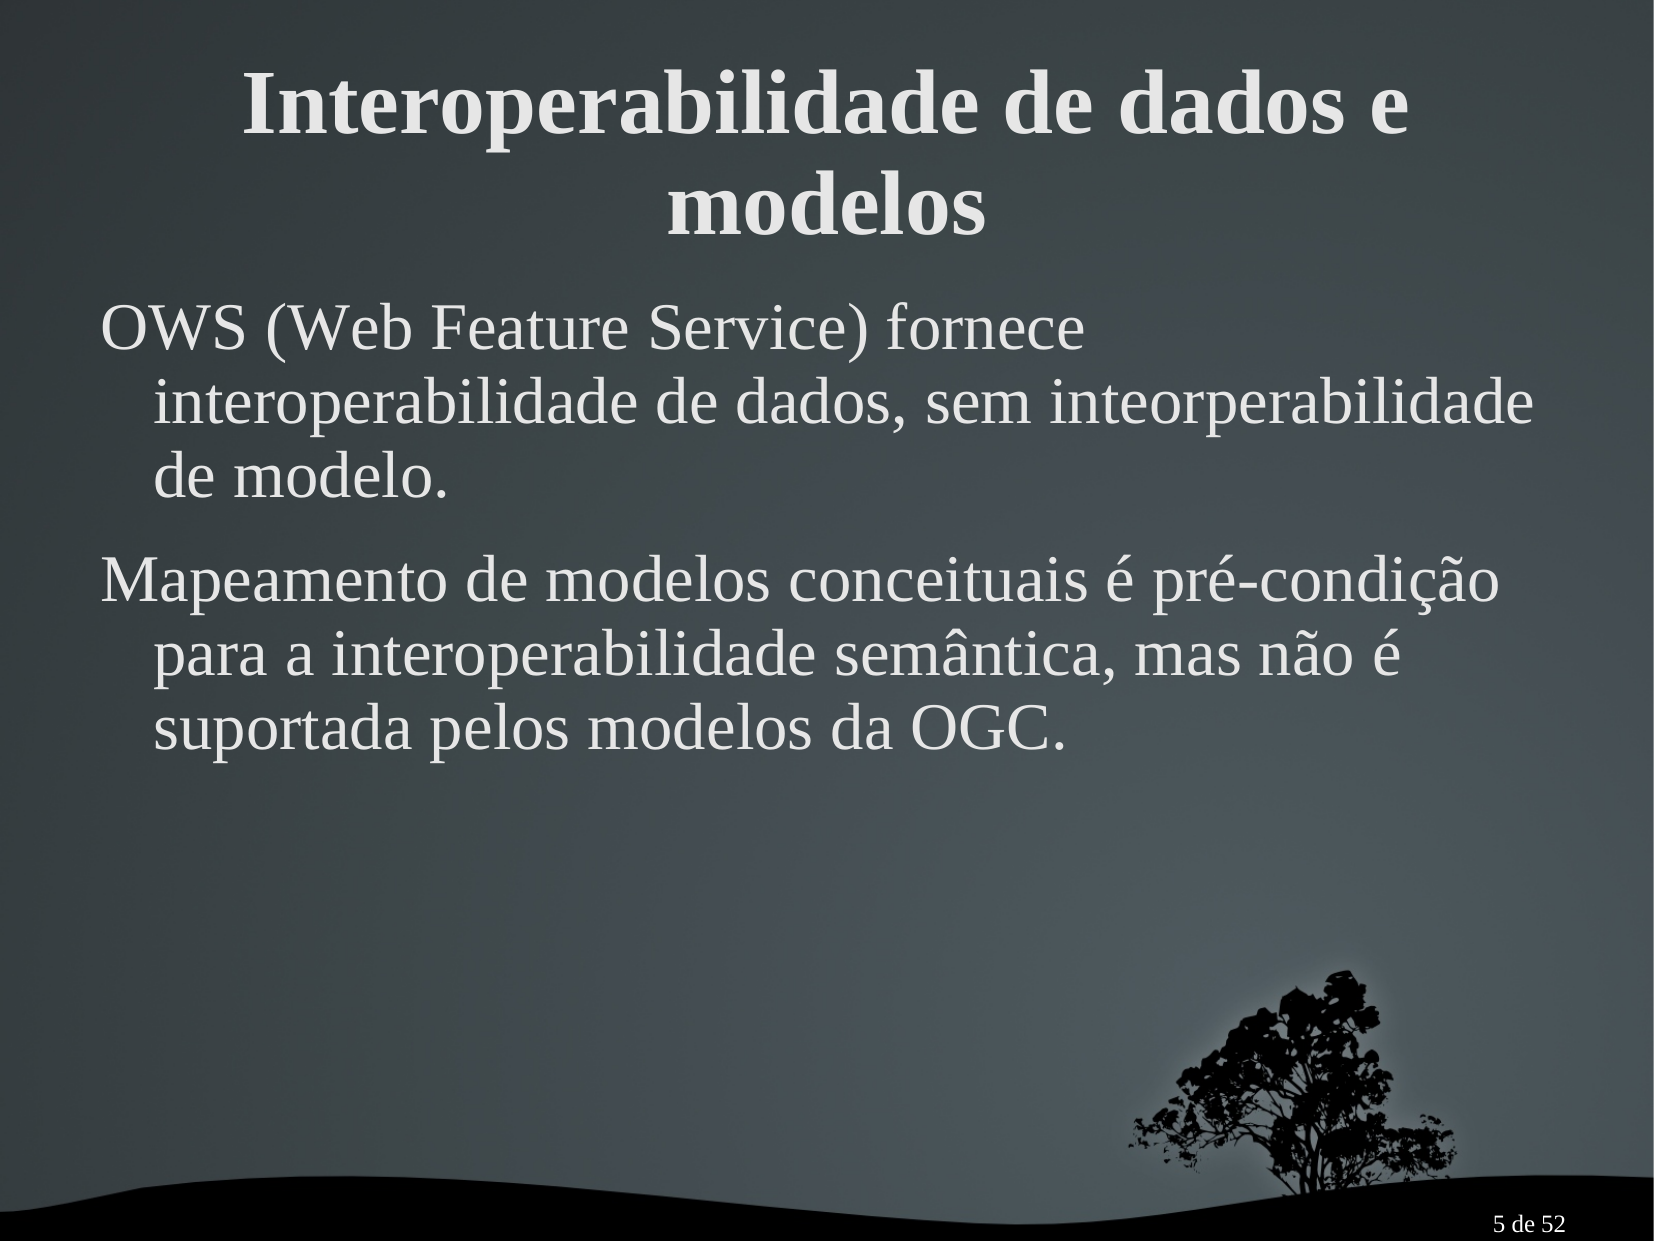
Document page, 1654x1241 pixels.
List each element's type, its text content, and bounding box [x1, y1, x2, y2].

title Interoperabilidade de dados e modelos [82, 33, 1571, 273]
list OWS (Web Feature Service) fornece interoperabilidade de dados, sem inteorperabilidade de modelo. Mapeamento de modelos conceituais é pré-condição para a interoperabilidade semântica, mas não é suportada pelos modelos da OGC. [82, 290, 1571, 1109]
picture [0, 0, 1654, 1241]
